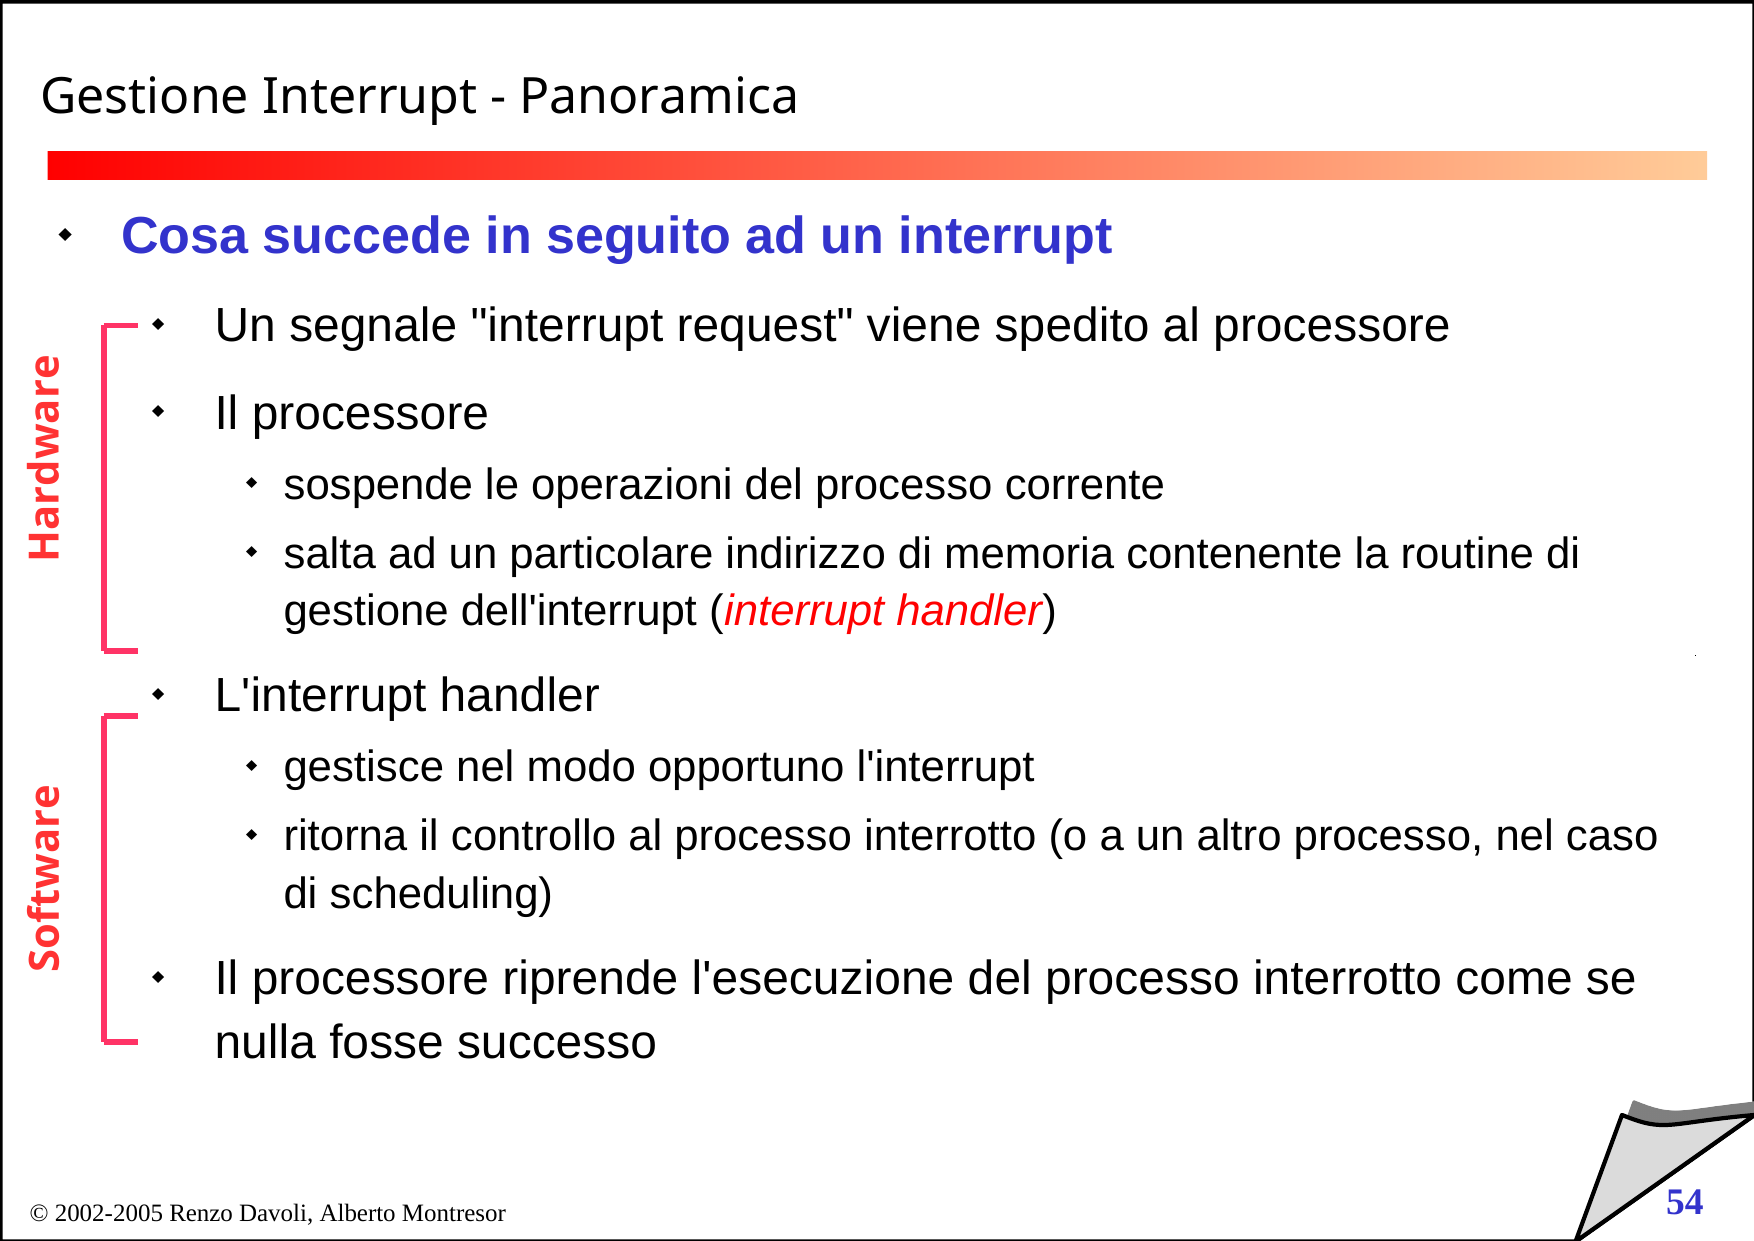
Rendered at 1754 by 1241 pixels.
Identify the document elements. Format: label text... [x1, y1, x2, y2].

title Gestione Interrupt - Panoramica [40, 49, 1714, 144]
text_box Hardware [11, 333, 80, 563]
text_box Software [11, 759, 80, 973]
list Cosa succede in seguito ad un interrupt Un segnale "interrupt request" viene spedito al processore Il processore sospende le operazioni del processo corrente salta ad un particolare indirizzo di memoria contenente la routine di gestione dell'interrupt (interrupt handler) L'interrupt handler gestisce nel modo opportuno l'interrupt ritorna il controllo al processo interrotto (o a un altro processo, nel caso di scheduling) Il processore riprende l'esecuzione del processo interrotto come se nulla fosse successo [58, 206, 1696, 1104]
